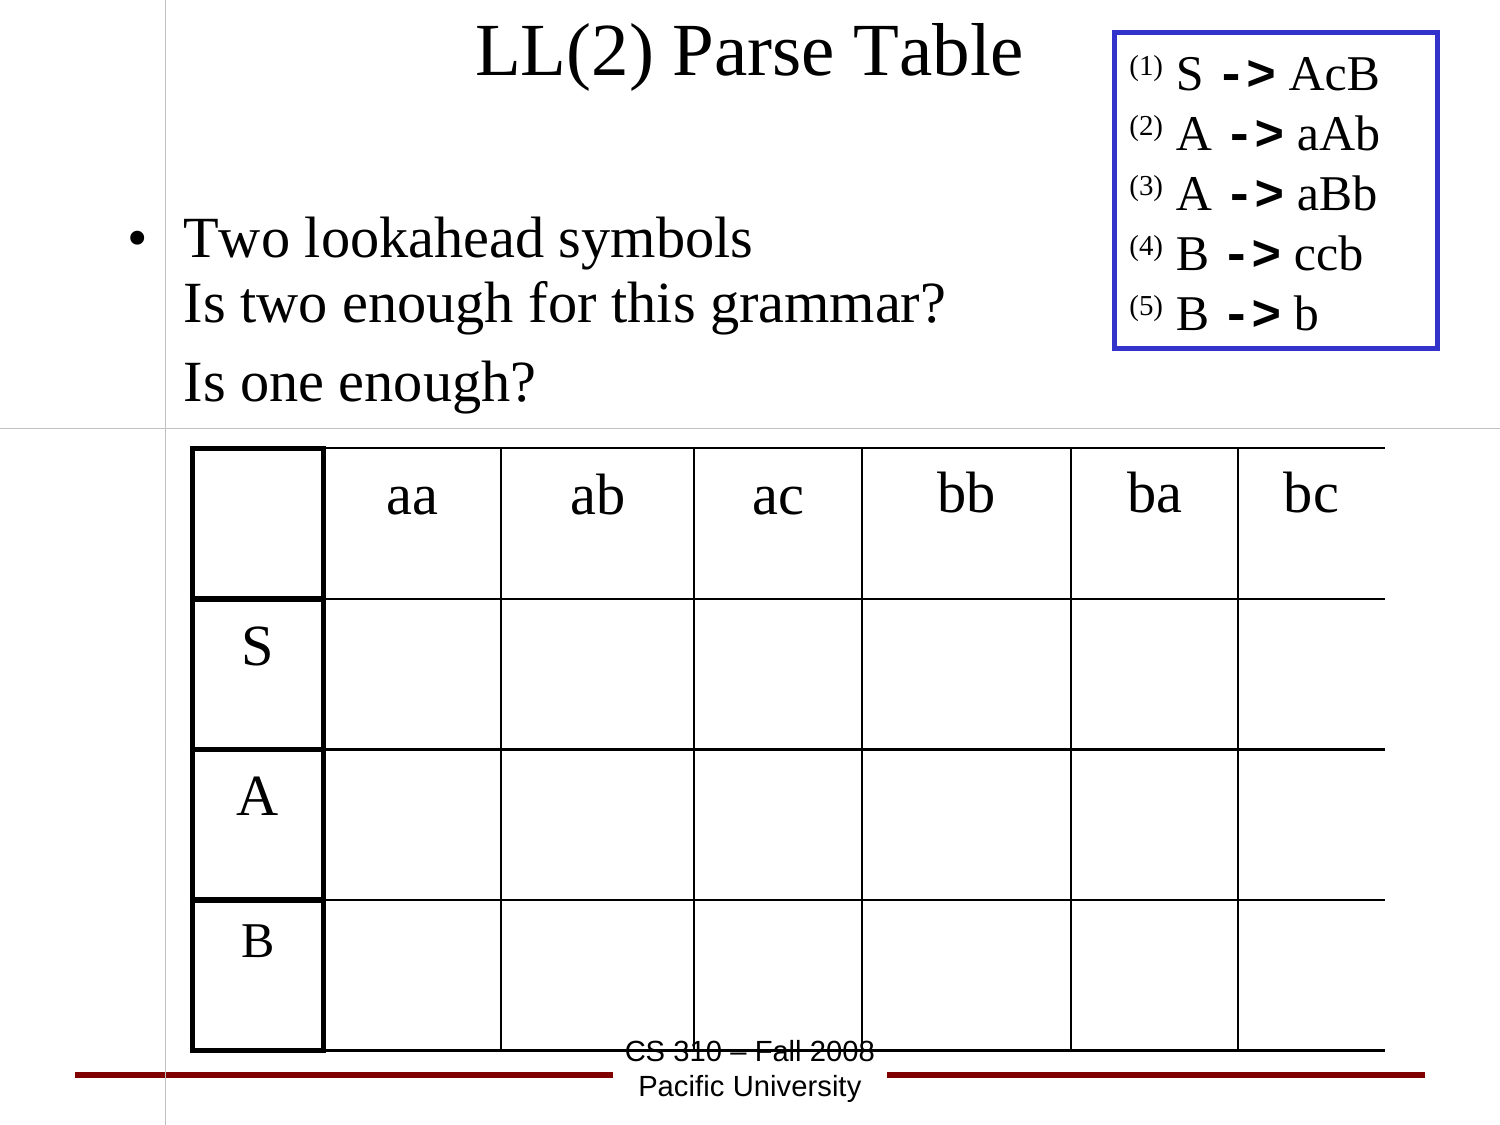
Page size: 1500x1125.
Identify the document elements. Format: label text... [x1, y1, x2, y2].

table_cell [502, 751, 693, 899]
table_header bb [863, 449, 1070, 598]
table_cell [326, 751, 500, 899]
table_cell [326, 901, 500, 1049]
table_cell [326, 600, 500, 748]
table_cell [1239, 600, 1385, 748]
table_header ac [695, 449, 861, 598]
table_cell [502, 901, 693, 1049]
table_cell [695, 901, 861, 1049]
table_header ba [1072, 449, 1237, 598]
table_cell [1239, 901, 1385, 1049]
table_cell [1072, 600, 1237, 748]
text_box (1) S -> AcB (2) A -> aAb (3) A -> aBb (4) B -> ccb (5) B -> b [1114, 32, 1438, 349]
table_cell [863, 600, 1070, 748]
table_cell [1072, 901, 1237, 1049]
table_header ab [502, 449, 693, 598]
table_header aa [326, 449, 500, 598]
table_header [195, 451, 321, 596]
table_cell [502, 600, 693, 748]
table_cell [1239, 751, 1385, 899]
table_cell S [195, 602, 321, 747]
table_cell B [195, 903, 321, 1048]
table_header bc [1239, 449, 1385, 598]
list Two lookahead symbols Is two enough for this grammar? Is one enough? [112, 197, 1003, 1001]
table_cell [695, 751, 861, 899]
table_cell [1072, 751, 1237, 899]
table_cell A [195, 752, 321, 897]
table_cell [695, 600, 861, 748]
table_cell [863, 901, 1070, 1049]
table_cell [863, 751, 1070, 899]
title LL(2) Parse Table [112, 0, 1388, 100]
